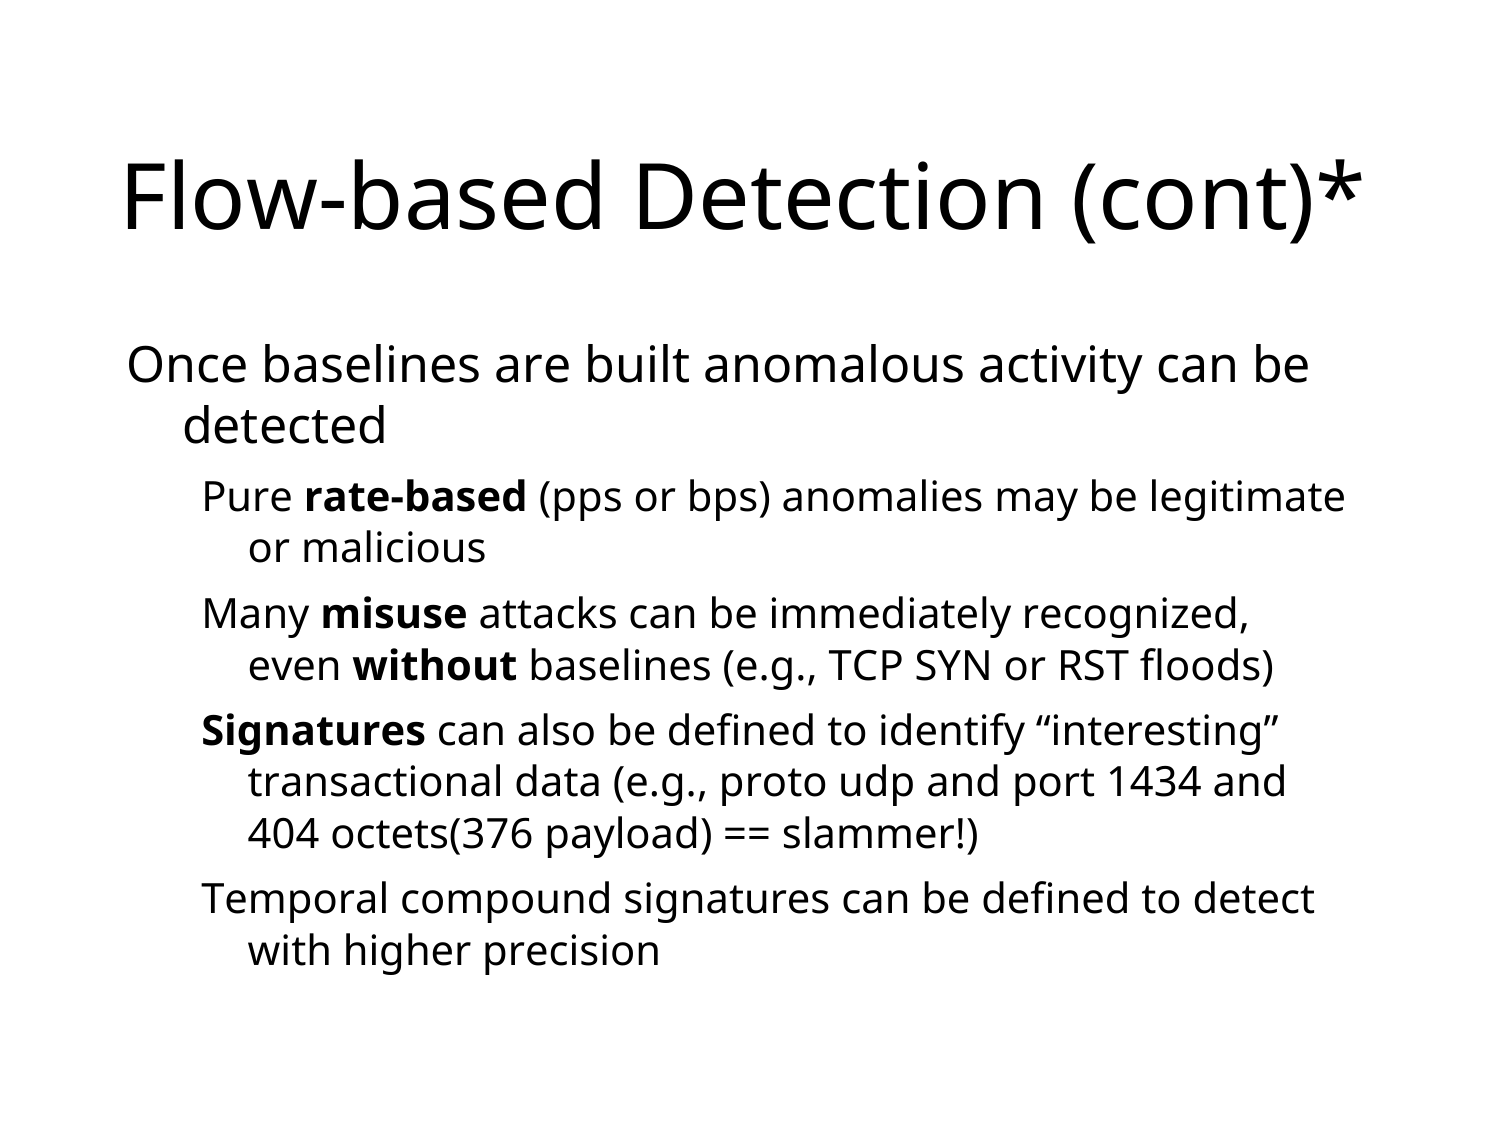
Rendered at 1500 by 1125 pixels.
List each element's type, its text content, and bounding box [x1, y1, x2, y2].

title Flow-based Detection (cont)* [112, 62, 1388, 324]
list Once baselines are built anomalous activity can be detected Pure rate-based (pps or bps) anomalies may be legitimate or malicious Many misuse attacks can be immediately recognized, even without baselines (e.g., TCP SYN or RST floods)‏ Signatures can also be defined to identify “interesting” transactional data (e.g., proto udp and port 1434 and 404 octets(376 payload) == slammer!)‏ Temporal compound signatures can be defined to detect with higher precision [112, 324, 1388, 1011]
